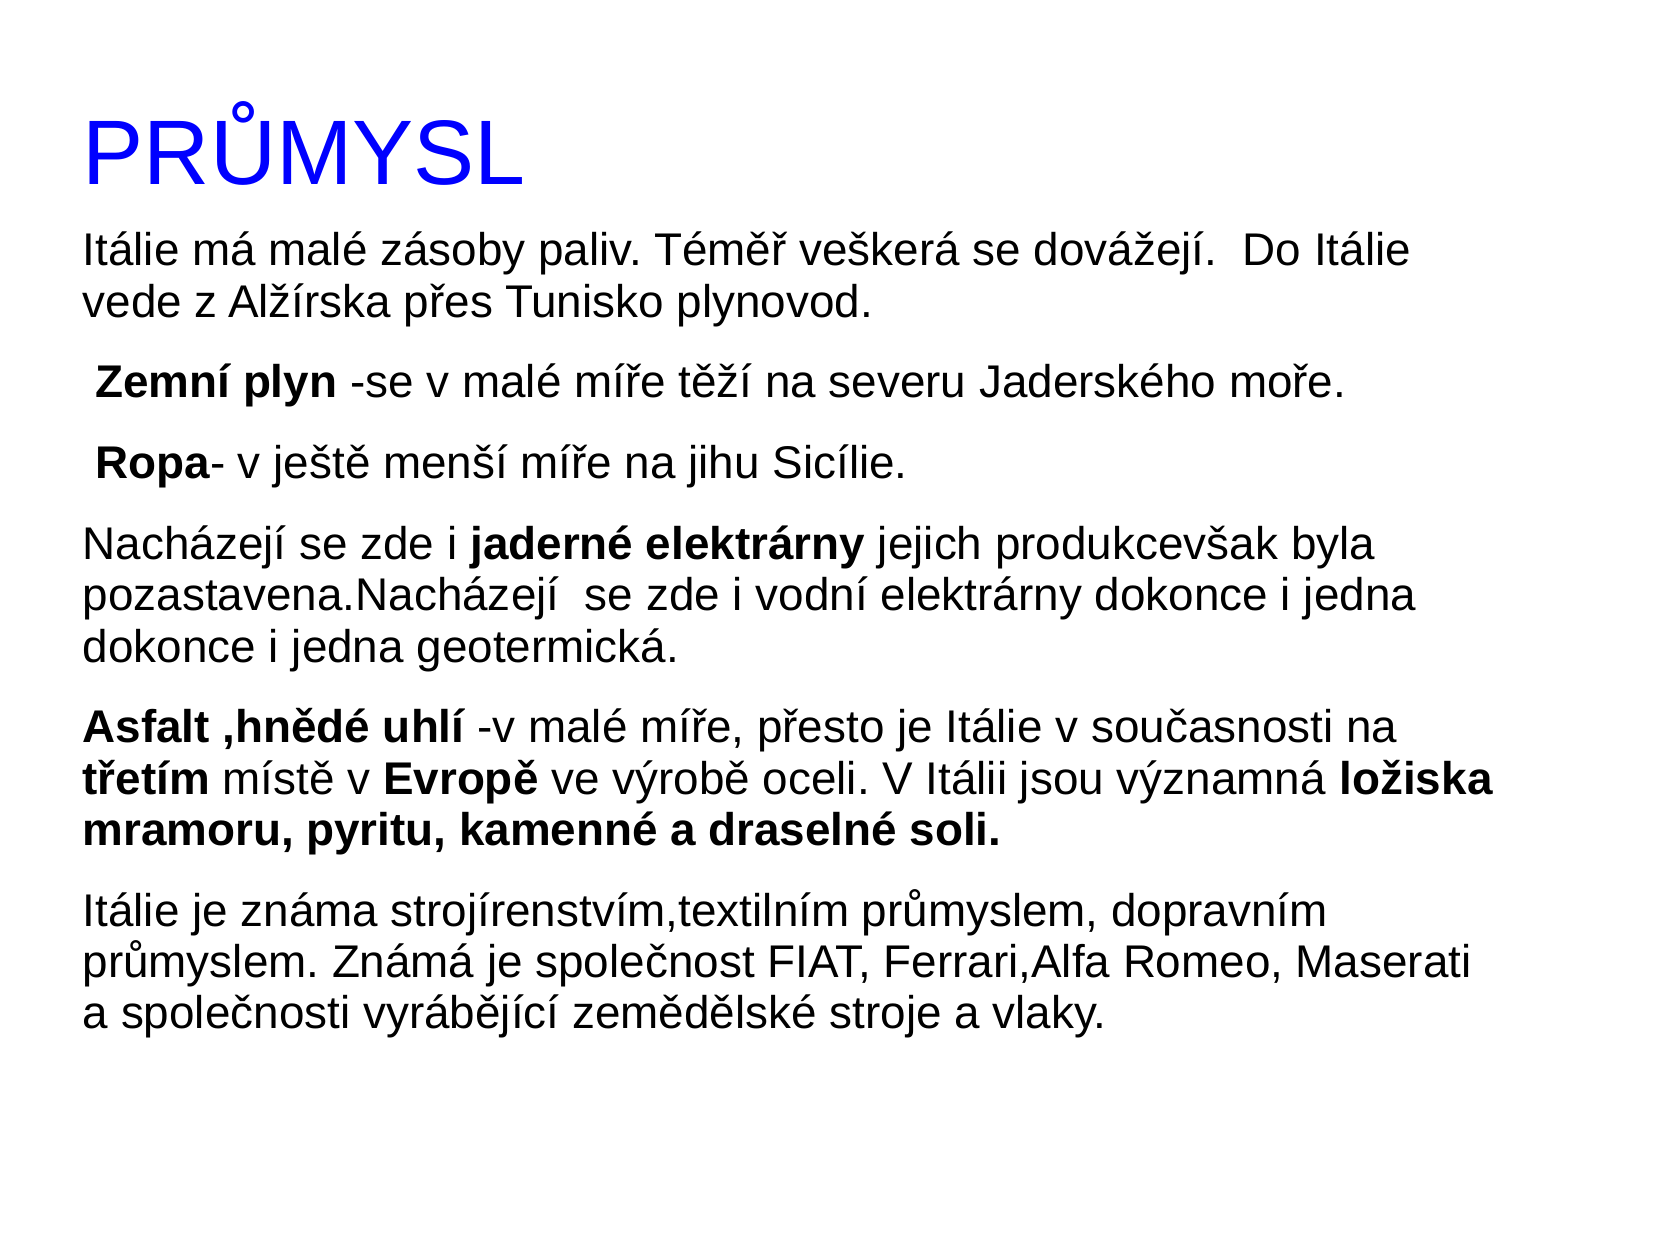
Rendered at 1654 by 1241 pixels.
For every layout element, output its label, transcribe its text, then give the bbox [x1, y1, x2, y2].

title PRŮMYSL [82, 49, 1571, 257]
list Itálie má malé zásoby paliv. Téměř veškerá se dovážejí. Do Itálie vede z Alžírska přes Tunisko plynovod. Zemní plyn -se v malé míře těží na severu Jaderského moře. Ropa- v ještě menší míře na jihu Sicílie. Nacházejí se zde i jaderné elektrárny jejich produkcevšak byla pozastavena.Nacházejí se zde i vodní elektrárny dokonce i jedna dokonce i jedna geotermická. Asfalt ,hnědé uhlí -v malé míře, přesto je Itálie v současnosti na třetím místě v Evropě ve výrobě oceli. V Itálii jsou významná ložiska mramoru, pyritu, kamenné a draselné soli. Itálie je známa strojírenstvím,textilním průmyslem, dopravním průmyslem. Známá je společnost FIAT, Ferrari,Alfa Romeo, Maserati a společnosti vyrábějící zemědělské stroje a vlaky. [11, 224, 1501, 1210]
